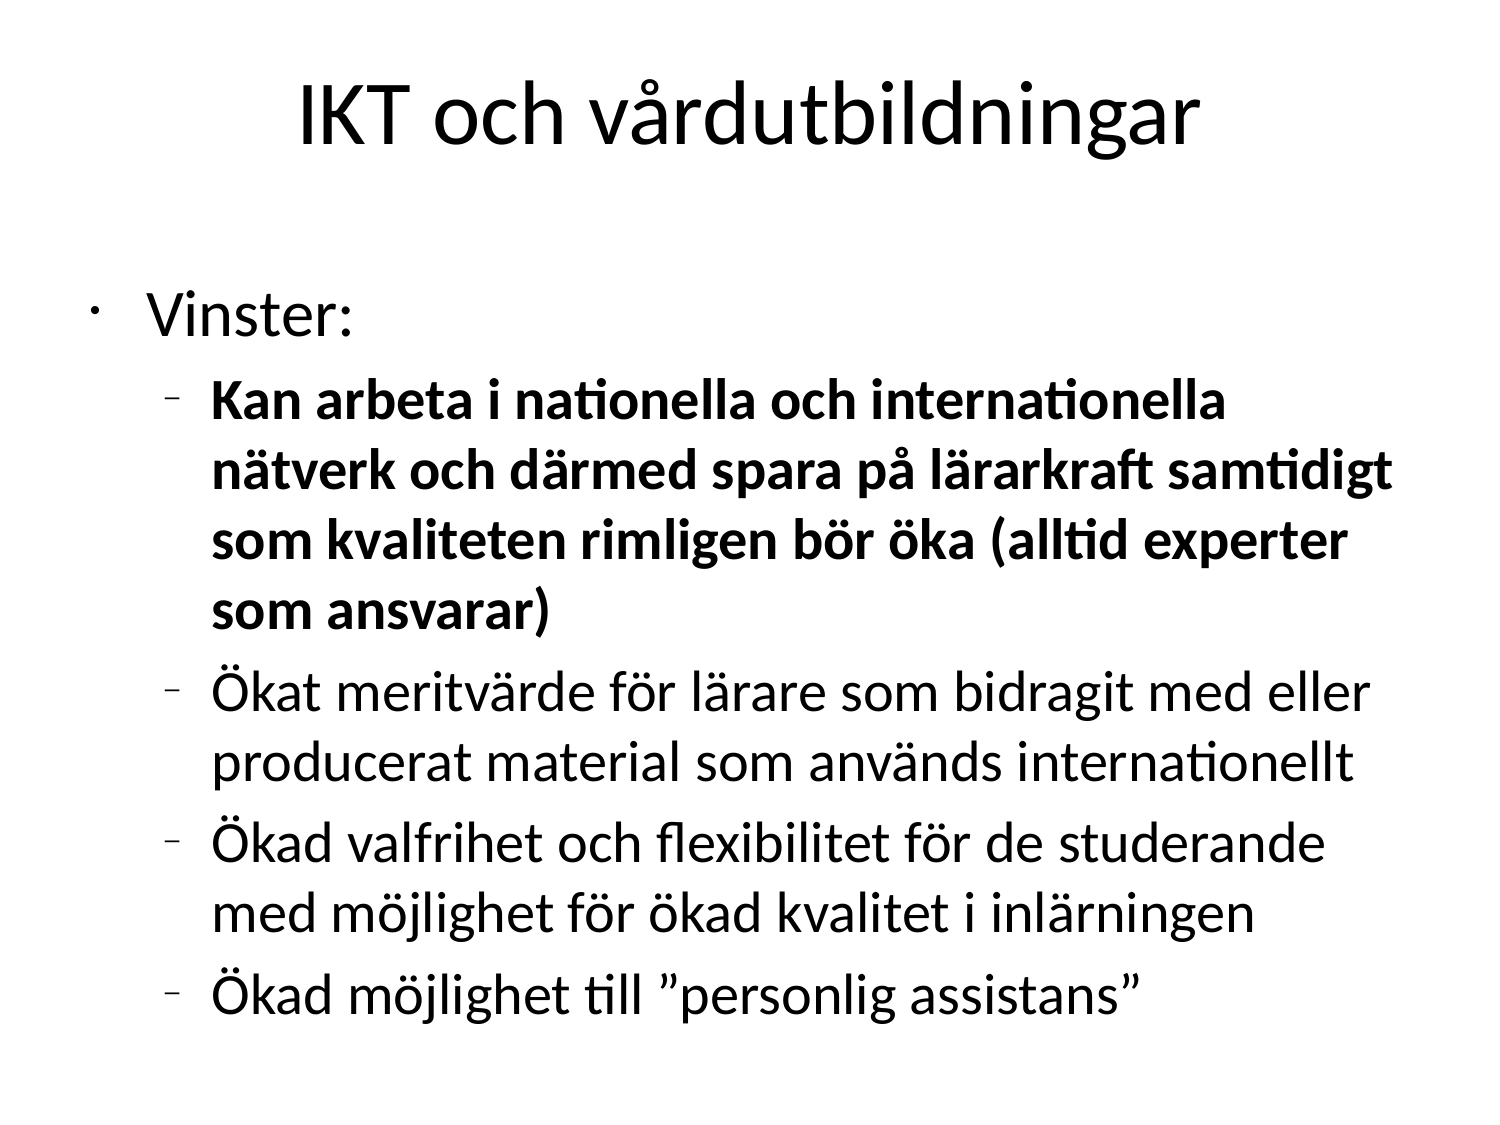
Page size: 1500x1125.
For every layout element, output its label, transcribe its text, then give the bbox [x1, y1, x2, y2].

title IKT och vårdutbildningar [75, 45, 1425, 233]
list Vinster: Kan arbeta i nationella och internationella nätverk och därmed spara på lärarkraft samtidigt som kvaliteten rimligen bör öka (alltid experter som ansvarar) Ökat meritvärde för lärare som bidragit med eller producerat material som används internationellt Ökad valfrihet och flexibilitet för de studerande med möjlighet för ökad kvalitet i inlärningen Ökad möjlighet till ”personlig assistans” [75, 262, 1425, 1005]
